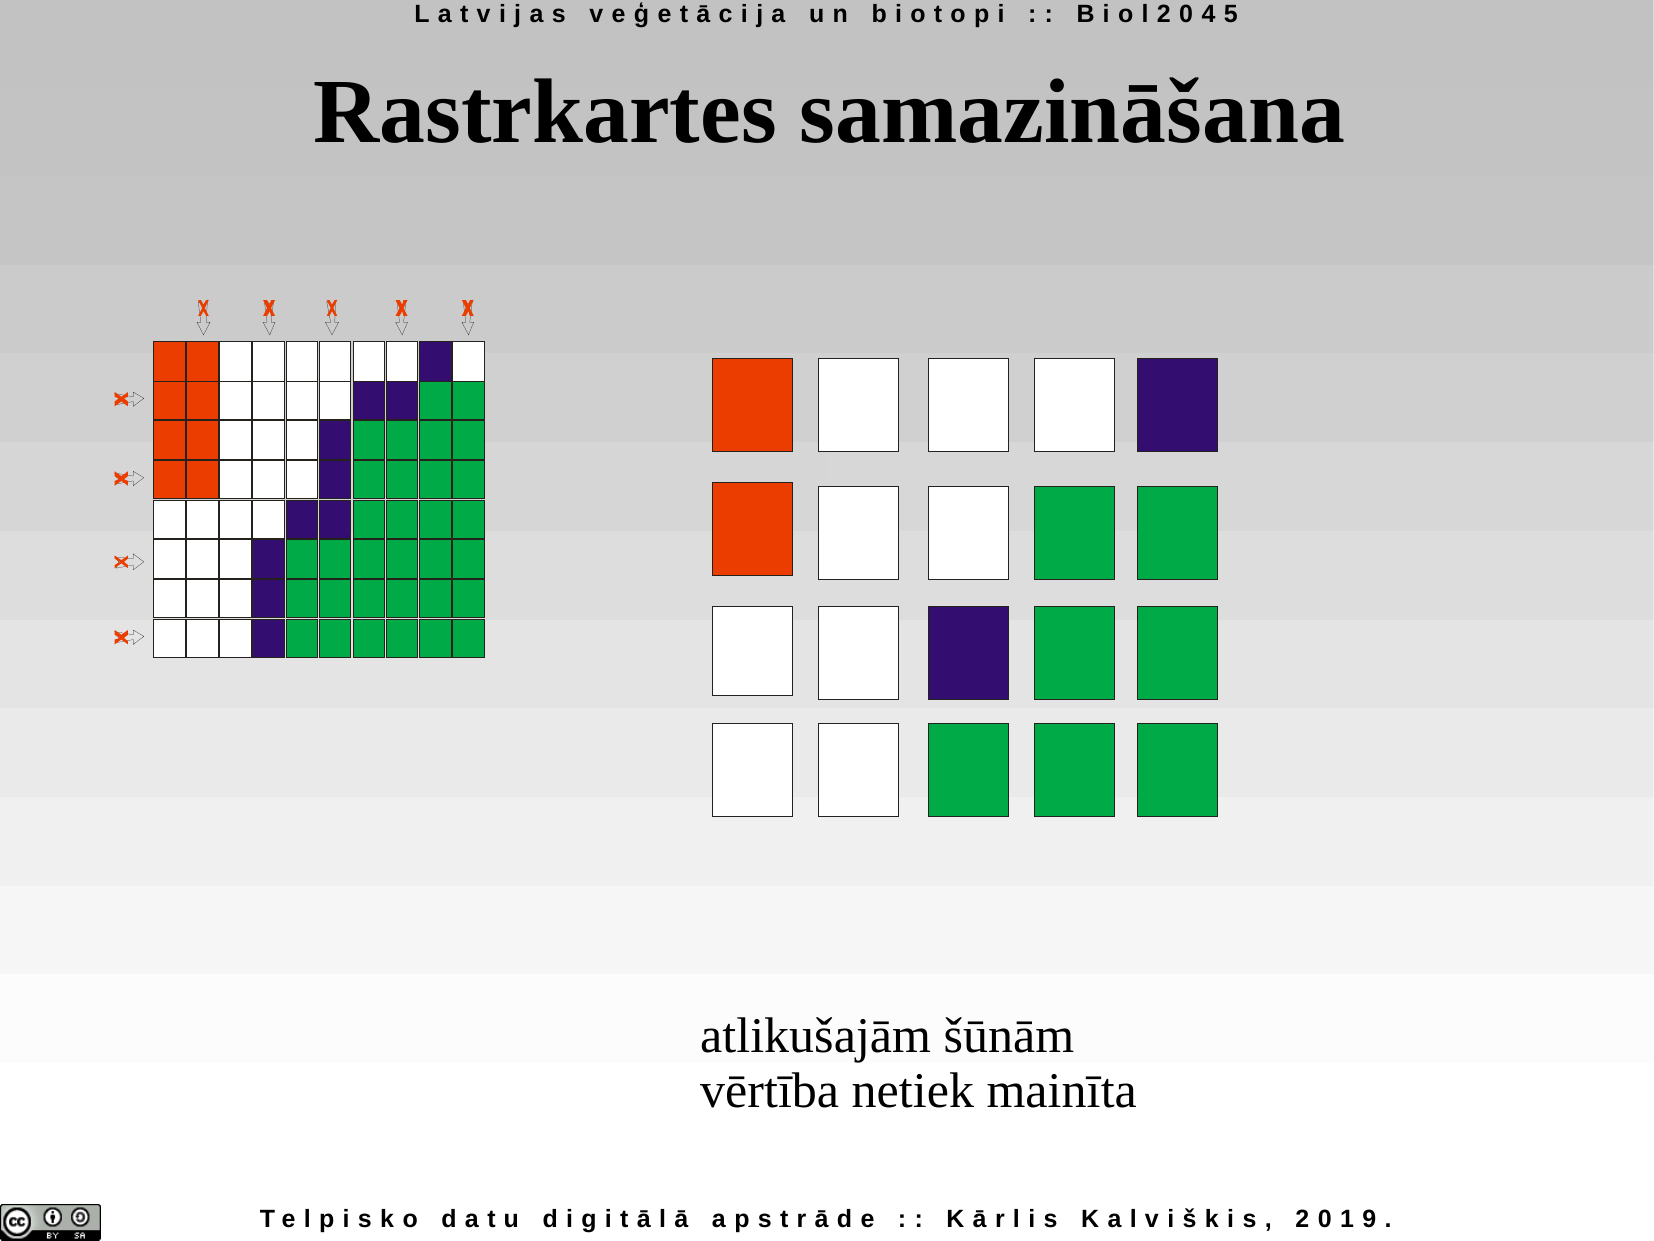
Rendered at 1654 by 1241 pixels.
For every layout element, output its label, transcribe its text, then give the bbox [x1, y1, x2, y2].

text_box atlikušajām šūnām vērtība netiek mainīta [700, 982, 1138, 1119]
title Rastrkartes samazināšana [34, 61, 1626, 296]
picture [0, 0, 1654, 1241]
